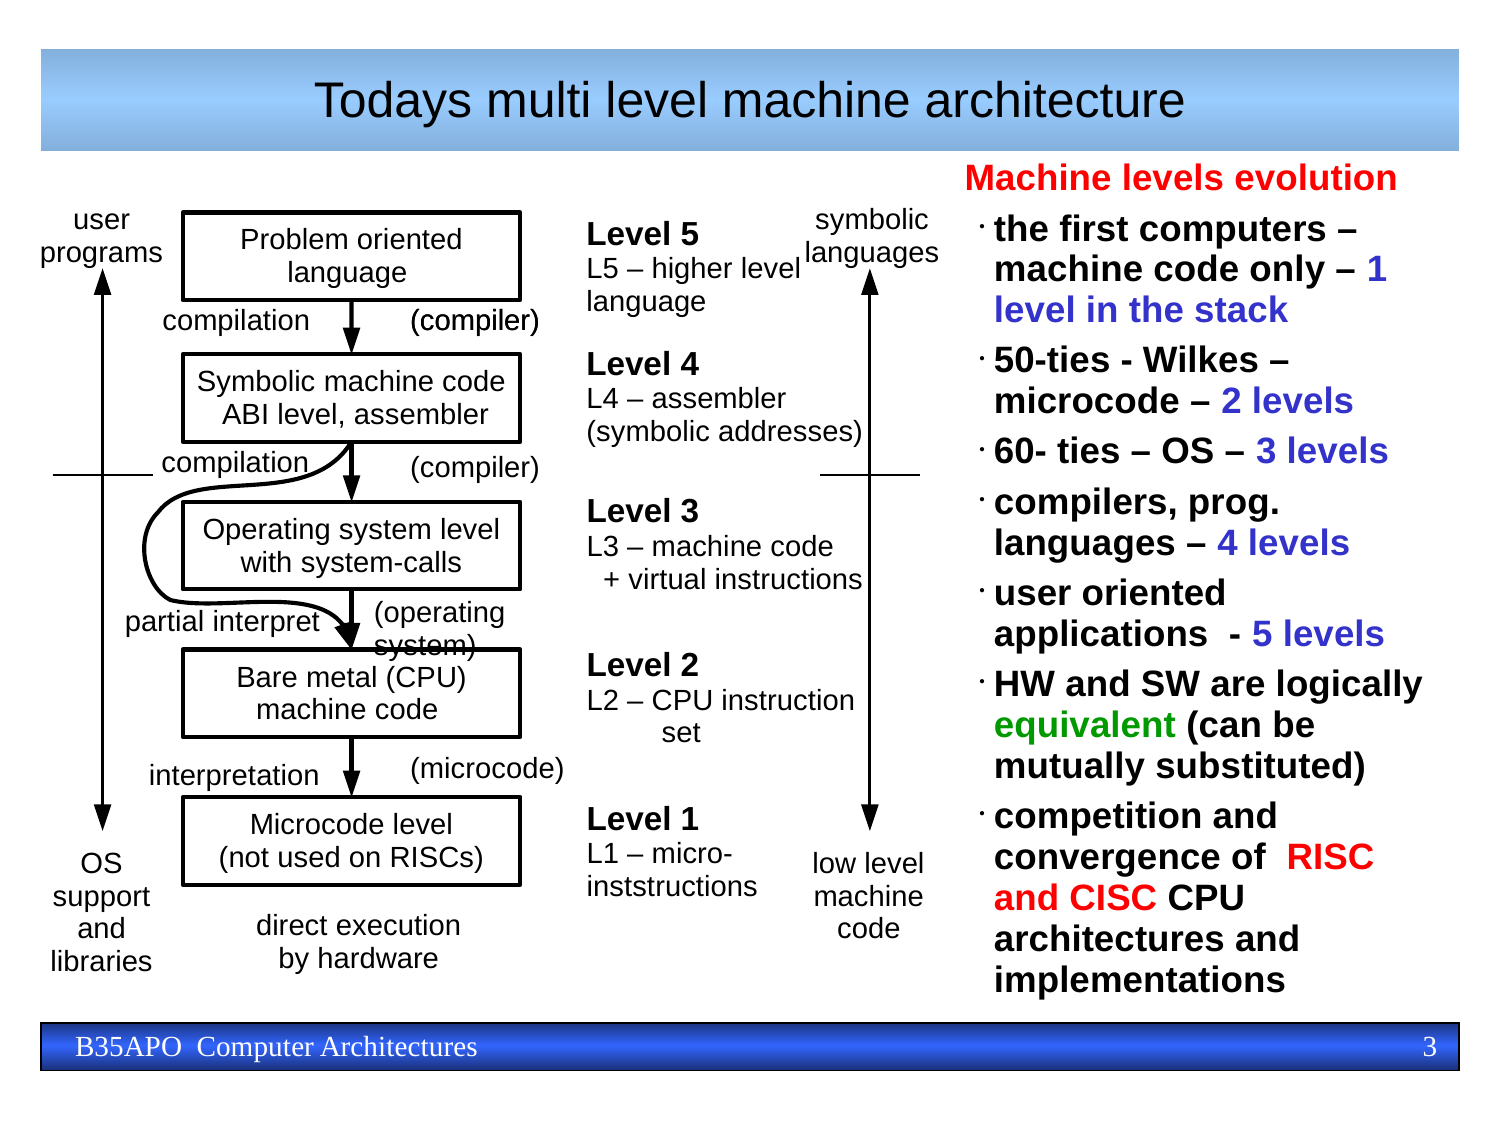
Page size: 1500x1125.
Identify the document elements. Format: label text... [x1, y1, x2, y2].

text_box Operating system level with system-calls [182, 501, 521, 590]
text_box (operating system) [357, 587, 633, 671]
text_box direct execution by hardware [227, 900, 491, 984]
text_box Bare metal (CPU) machine code [182, 649, 521, 738]
text_box Level 2 L2 – CPU instruction set [570, 637, 946, 759]
text_box OS support and libraries [20, 837, 183, 987]
text_box partial interpret [108, 596, 346, 647]
text_box low level machine code [787, 837, 950, 954]
text_box Microcode level (not used on RISCs) [182, 797, 521, 885]
text_box compilation [145, 436, 333, 488]
text_box Level 1 L1 – micro- inststructions [570, 791, 946, 912]
text_box Symbolic machine code ABI level, assembler [182, 354, 521, 442]
text_box Level 4 L4 – assembler (symbolic addresses) [570, 336, 883, 457]
text_box (compiler) [394, 294, 582, 346]
text_box (microcode) [394, 743, 582, 795]
title Todays multi level machine architecture [41, 49, 1459, 151]
text_box Problem oriented language [182, 212, 521, 300]
text_box (compiler) [394, 442, 582, 493]
text_box Machine levels evolution the first computers – machine code only – 1 level in the stack 50-ties - Wilkes – microcode – 2 levels 60- ties – OS – 3 levels compilers, prog. languages – 4 levels user oriented applications - 5 levels HW and SW are logically equivalent (can be mutually substituted) competition and convergence of RISC and CISC CPU architectures and implementations [949, 149, 1450, 1013]
text_box symbolic languages [781, 194, 963, 278]
text_box interpretation [132, 749, 346, 801]
text_box Level 5 L5 – higher level language [570, 206, 833, 327]
text_box compilation [145, 294, 334, 346]
text_box Level 3 L3 – machine code + virtual instructions [570, 484, 946, 605]
text_box user programs [20, 194, 183, 278]
